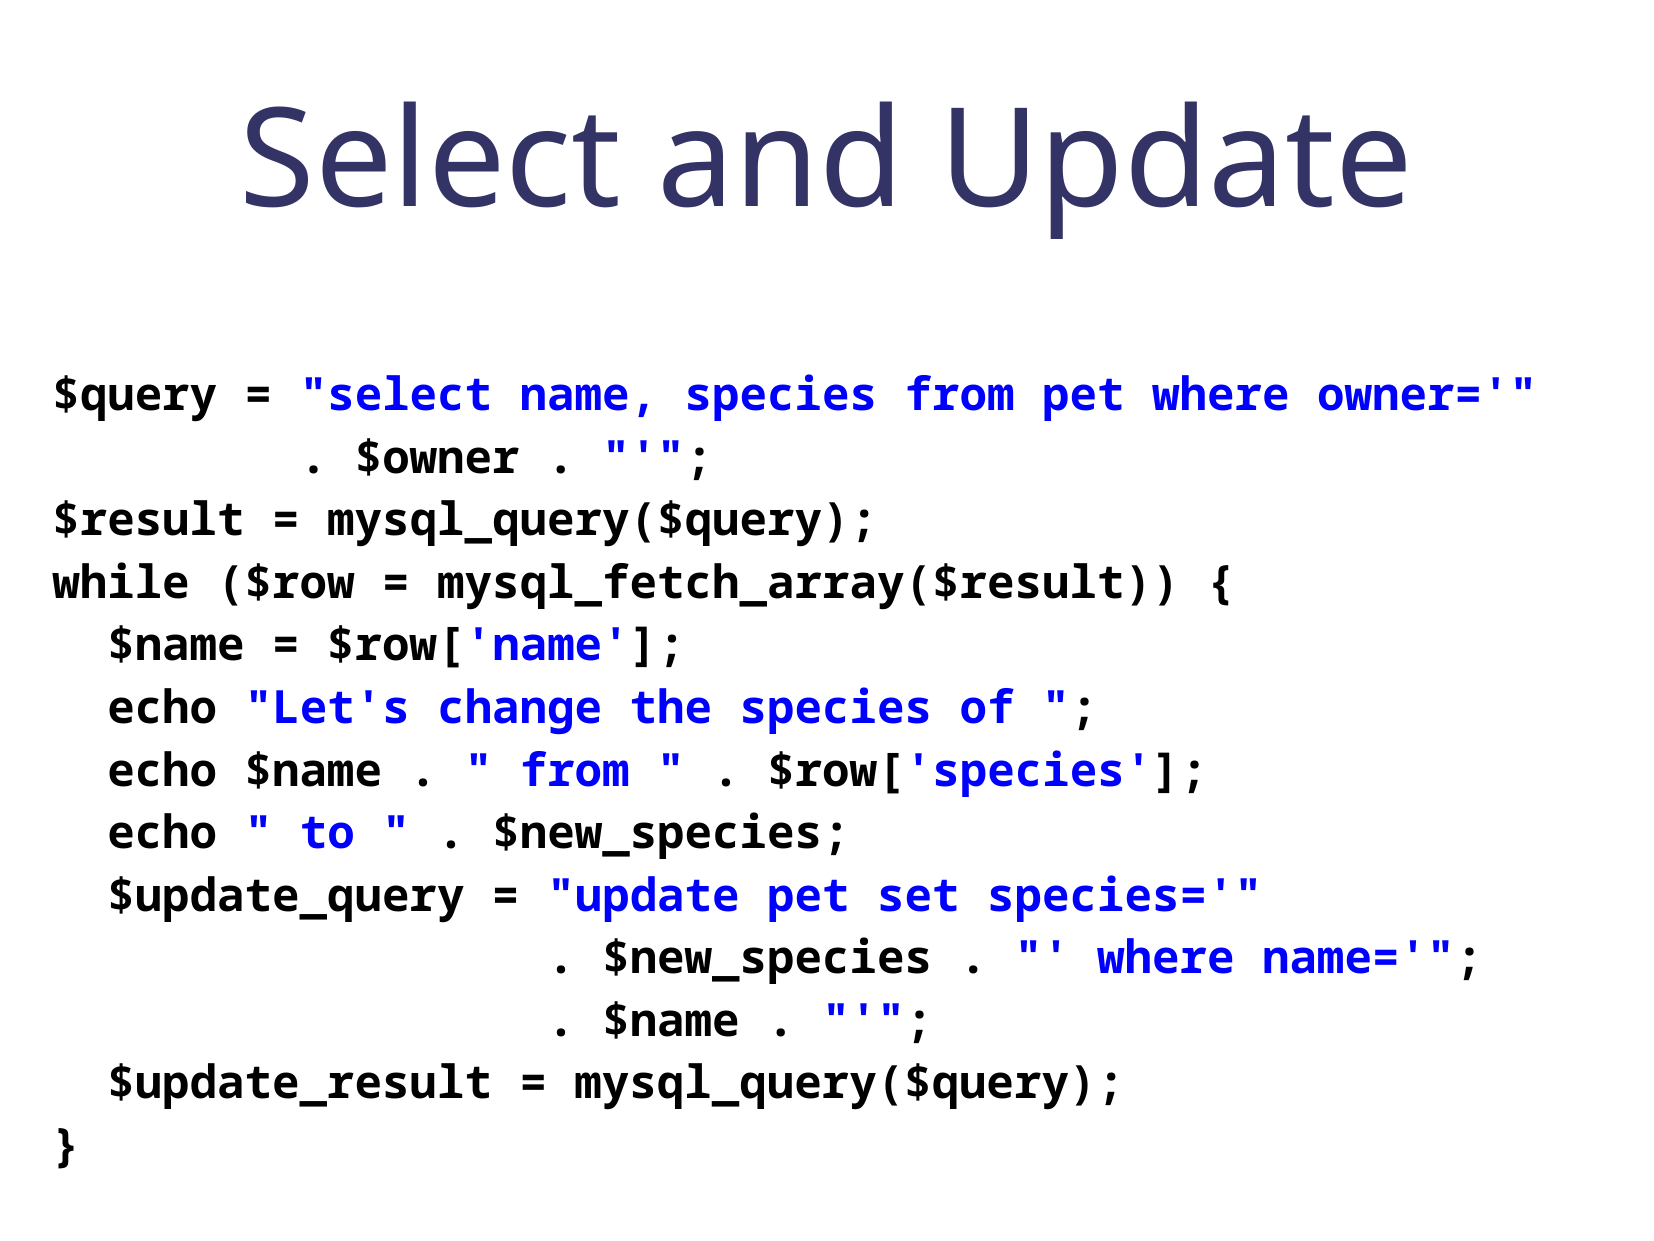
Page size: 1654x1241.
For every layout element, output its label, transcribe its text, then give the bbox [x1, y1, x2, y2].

text_box $query = "select name, species from pet where owner='" . $owner . "'"; $result = mysql_query($query); while ($row = mysql_fetch_array($result)) { $name = $row['name']; echo "Let's change the species of "; echo $name . " from " . $row['species']; echo " to " . $new_species; $update_query = "update pet set species='" . $new_species . "' where name='"; . $name . "'"; $update_result = mysql_query($query); } [37, 354, 1654, 1241]
title Select and Update [82, 56, 1571, 250]
